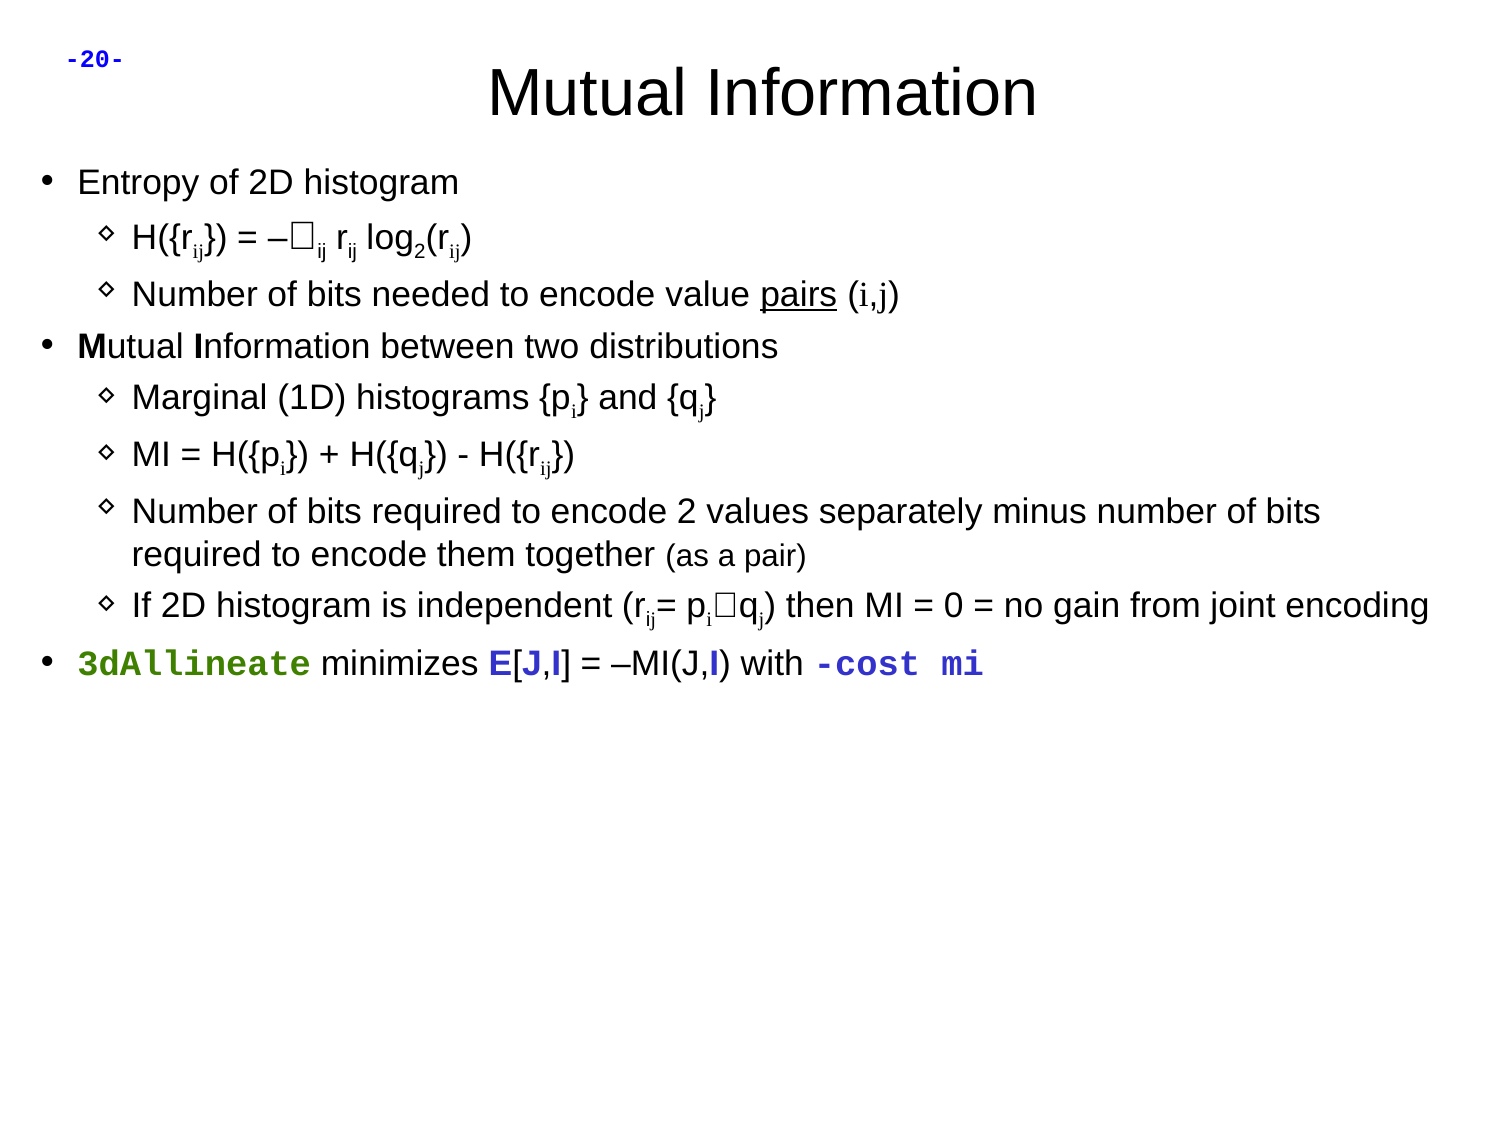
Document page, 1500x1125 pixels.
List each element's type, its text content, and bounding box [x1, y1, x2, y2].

text_box Mutual Information [125, 38, 1401, 139]
text_box Entropy of 2D histogram H({rij}) = –ij rij log2(rij) Number of bits needed to encode value pairs (i,j) Mutual Information between two distributions Marginal (1D) histograms {pi} and {qj} MI = H({pi}) + H({qj}) - H({rij}) Number of bits required to encode 2 values separately minus number of bits required to encode them together (as a pair) If 2D histogram is independent (rij= piqj) then MI = 0 = no gain from joint encoding 3dAllineate minimizes E[J,I] = –MI(J,I) with -cost mi [24, 151, 1476, 1089]
